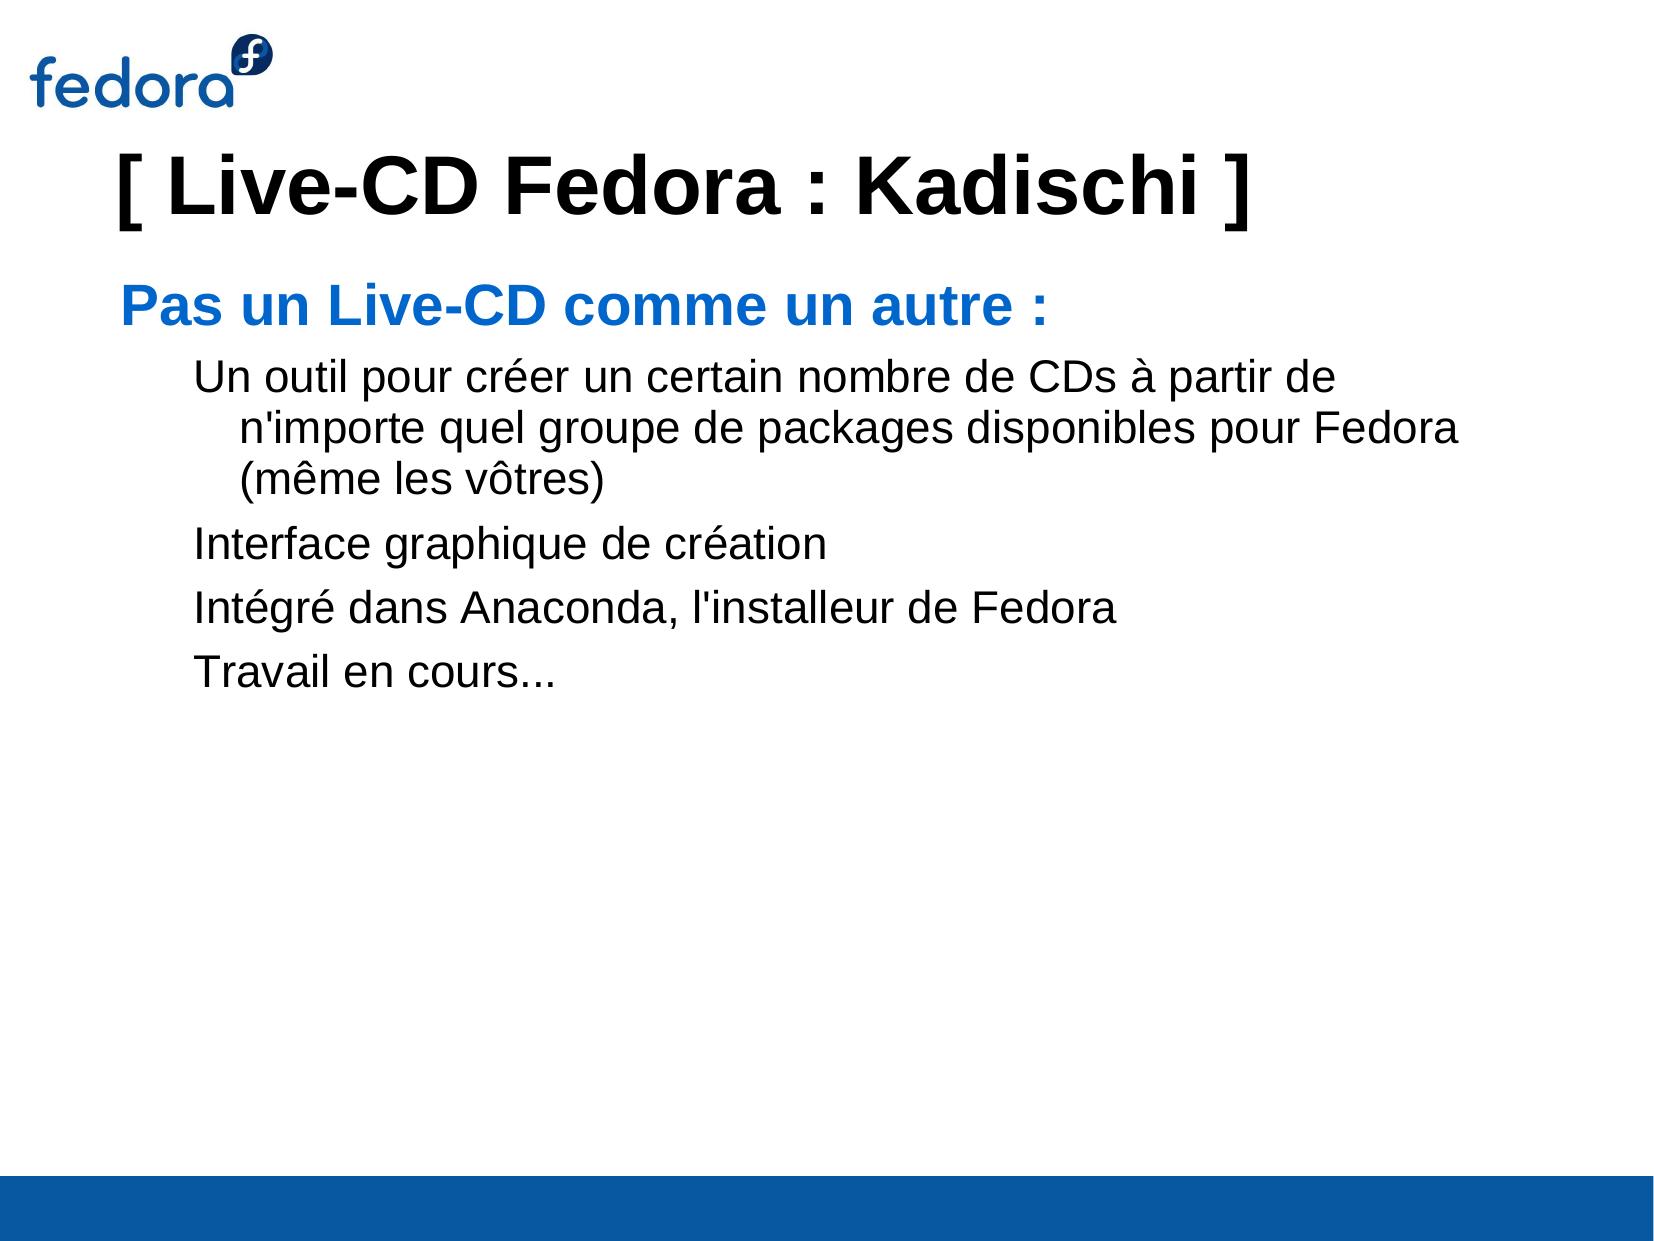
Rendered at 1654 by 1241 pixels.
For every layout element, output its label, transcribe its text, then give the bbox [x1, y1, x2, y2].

picture [22, 27, 277, 115]
list Pas un Live-CD comme un autre : Un outil pour créer un certain nombre de CDs à partir de n'importe quel groupe de packages disponibles pour Fedora (même les vôtres) Interface graphique de création Intégré dans Anaconda, l'installeur de Fedora Travail en cours... [118, 272, 1523, 1141]
title [ Live-CD Fedora : Kadischi ] [115, 122, 1521, 249]
picture [0, 1176, 1654, 1241]
